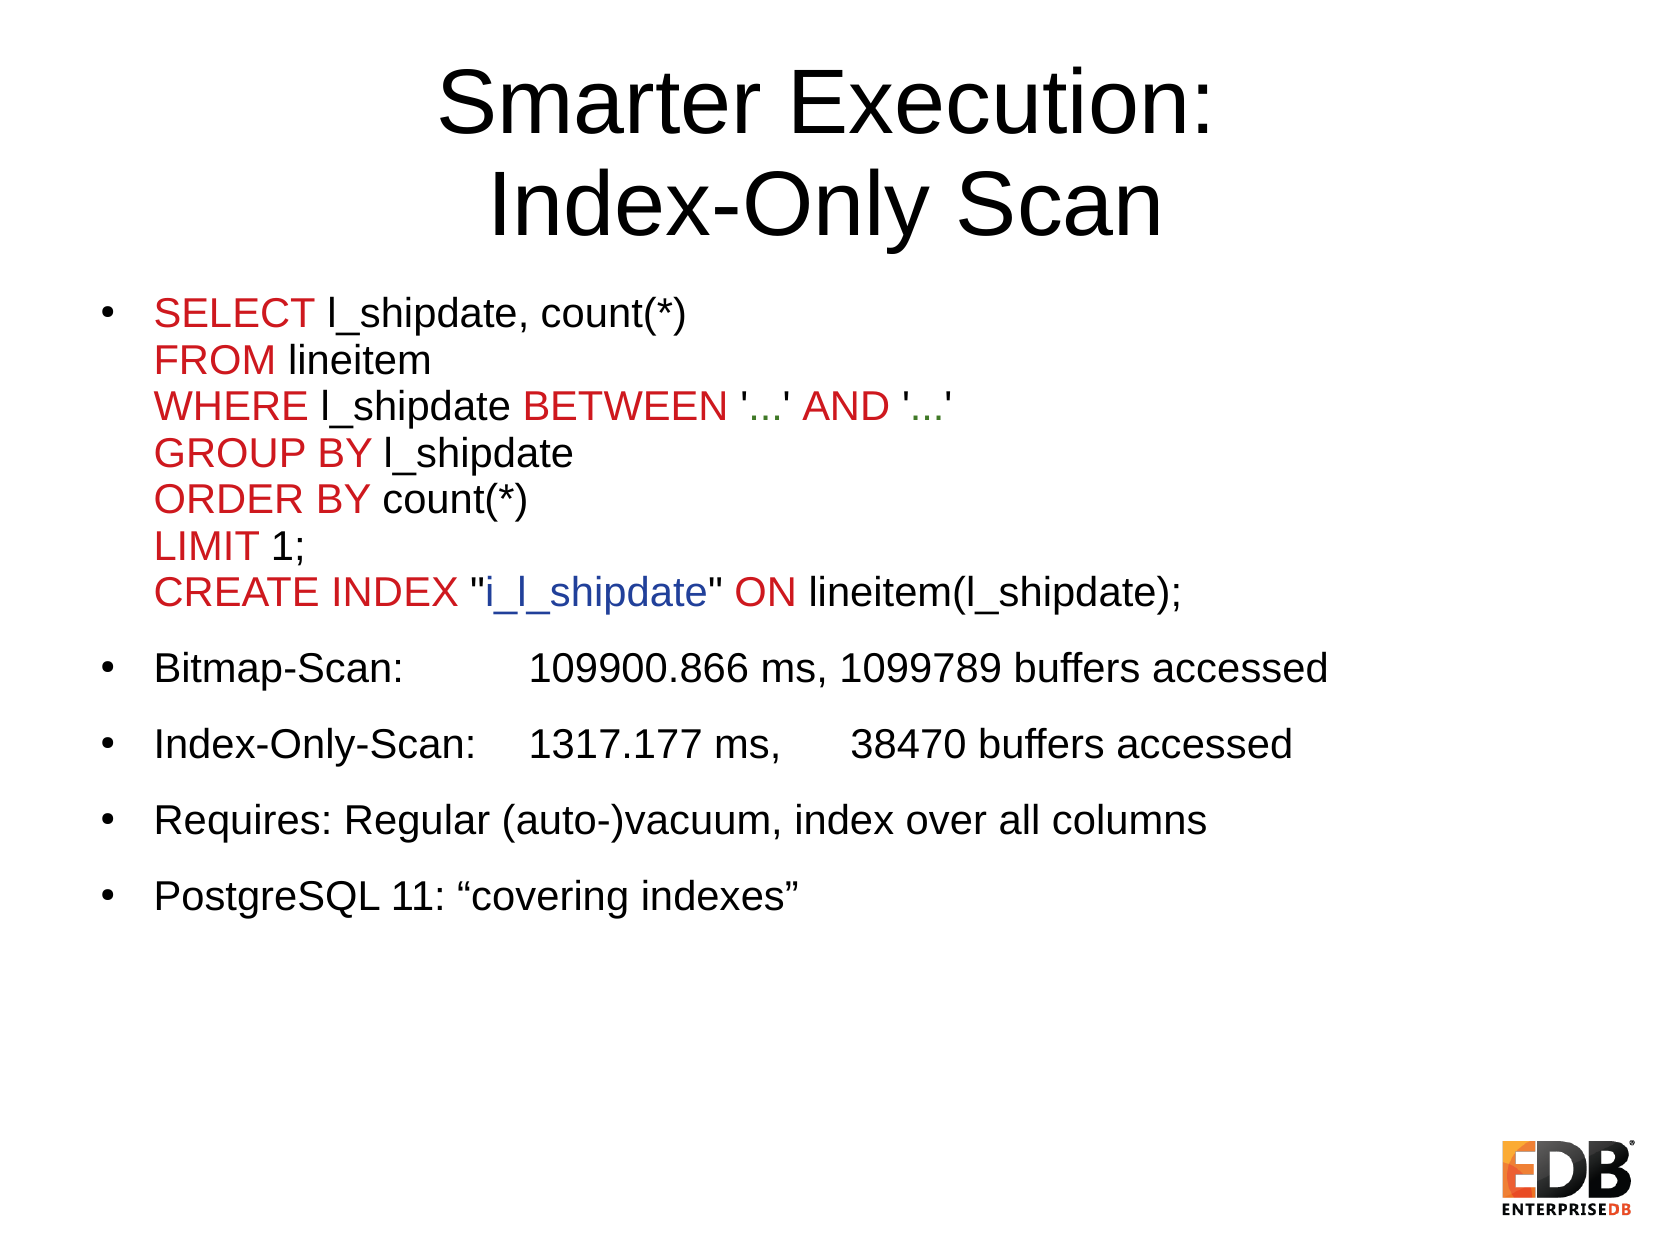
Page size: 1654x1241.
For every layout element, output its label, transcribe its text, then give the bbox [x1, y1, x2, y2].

title Smarter Execution: Index-Only Scan [82, 49, 1571, 257]
picture [1500, 1136, 1636, 1216]
list SELECT l_shipdate, count(*) FROM lineitem WHERE l_shipdate BETWEEN '...' AND '...' GROUP BY l_shipdate ORDER BY count(*) LIMIT 1; CREATE INDEX "i_l_shipdate" ON lineitem(l_shipdate); Bitmap-Scan: 109900.866 ms, 1099789 buffers accessed Index-Only-Scan: 1317.177 ms, 38470 buffers accessed Requires: Regular (auto-)vacuum, index over all columns PostgreSQL 11: “covering indexes” [82, 290, 1571, 1096]
